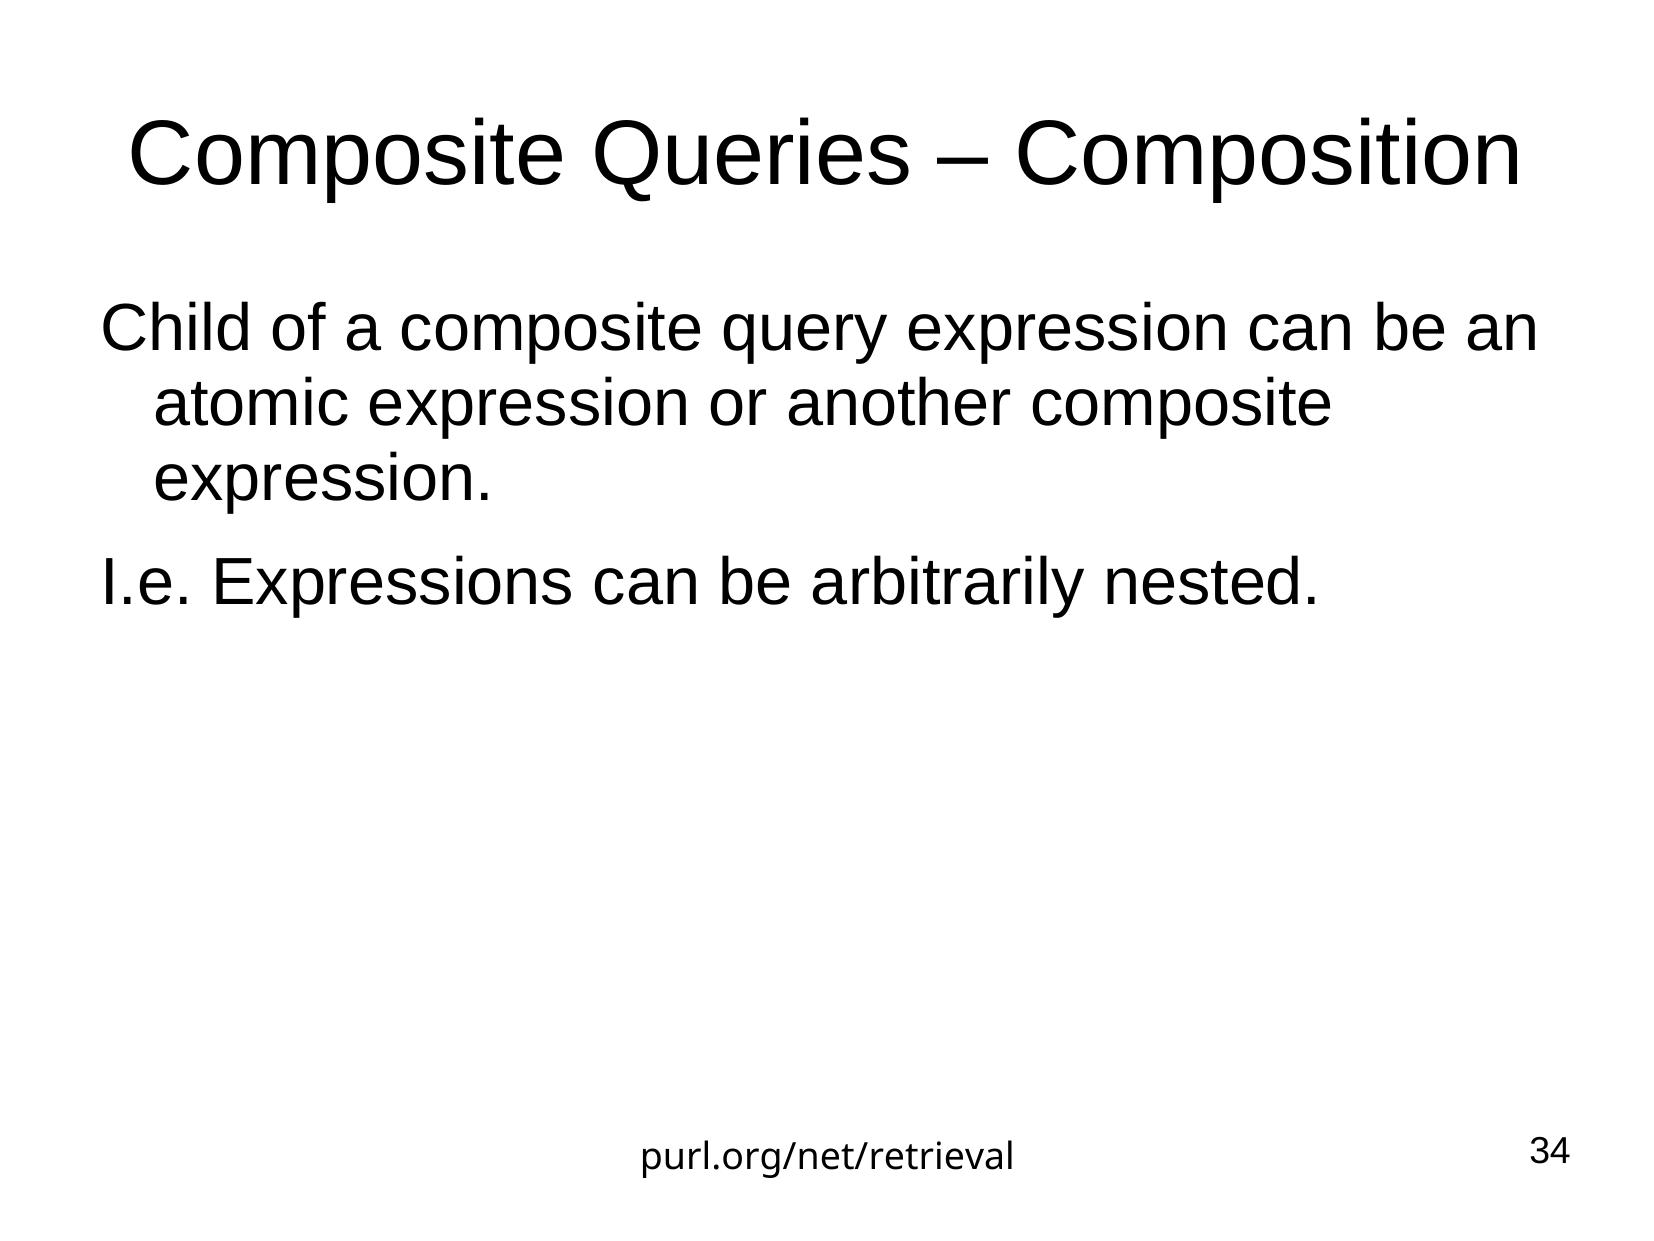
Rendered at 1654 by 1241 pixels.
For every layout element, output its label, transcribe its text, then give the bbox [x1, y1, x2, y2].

list Child of a composite query expression can be an atomic expression or another composite expression. I.e. Expressions can be arbitrarily nested. [82, 290, 1571, 1109]
title Composite Queries – Composition [82, 49, 1571, 257]
